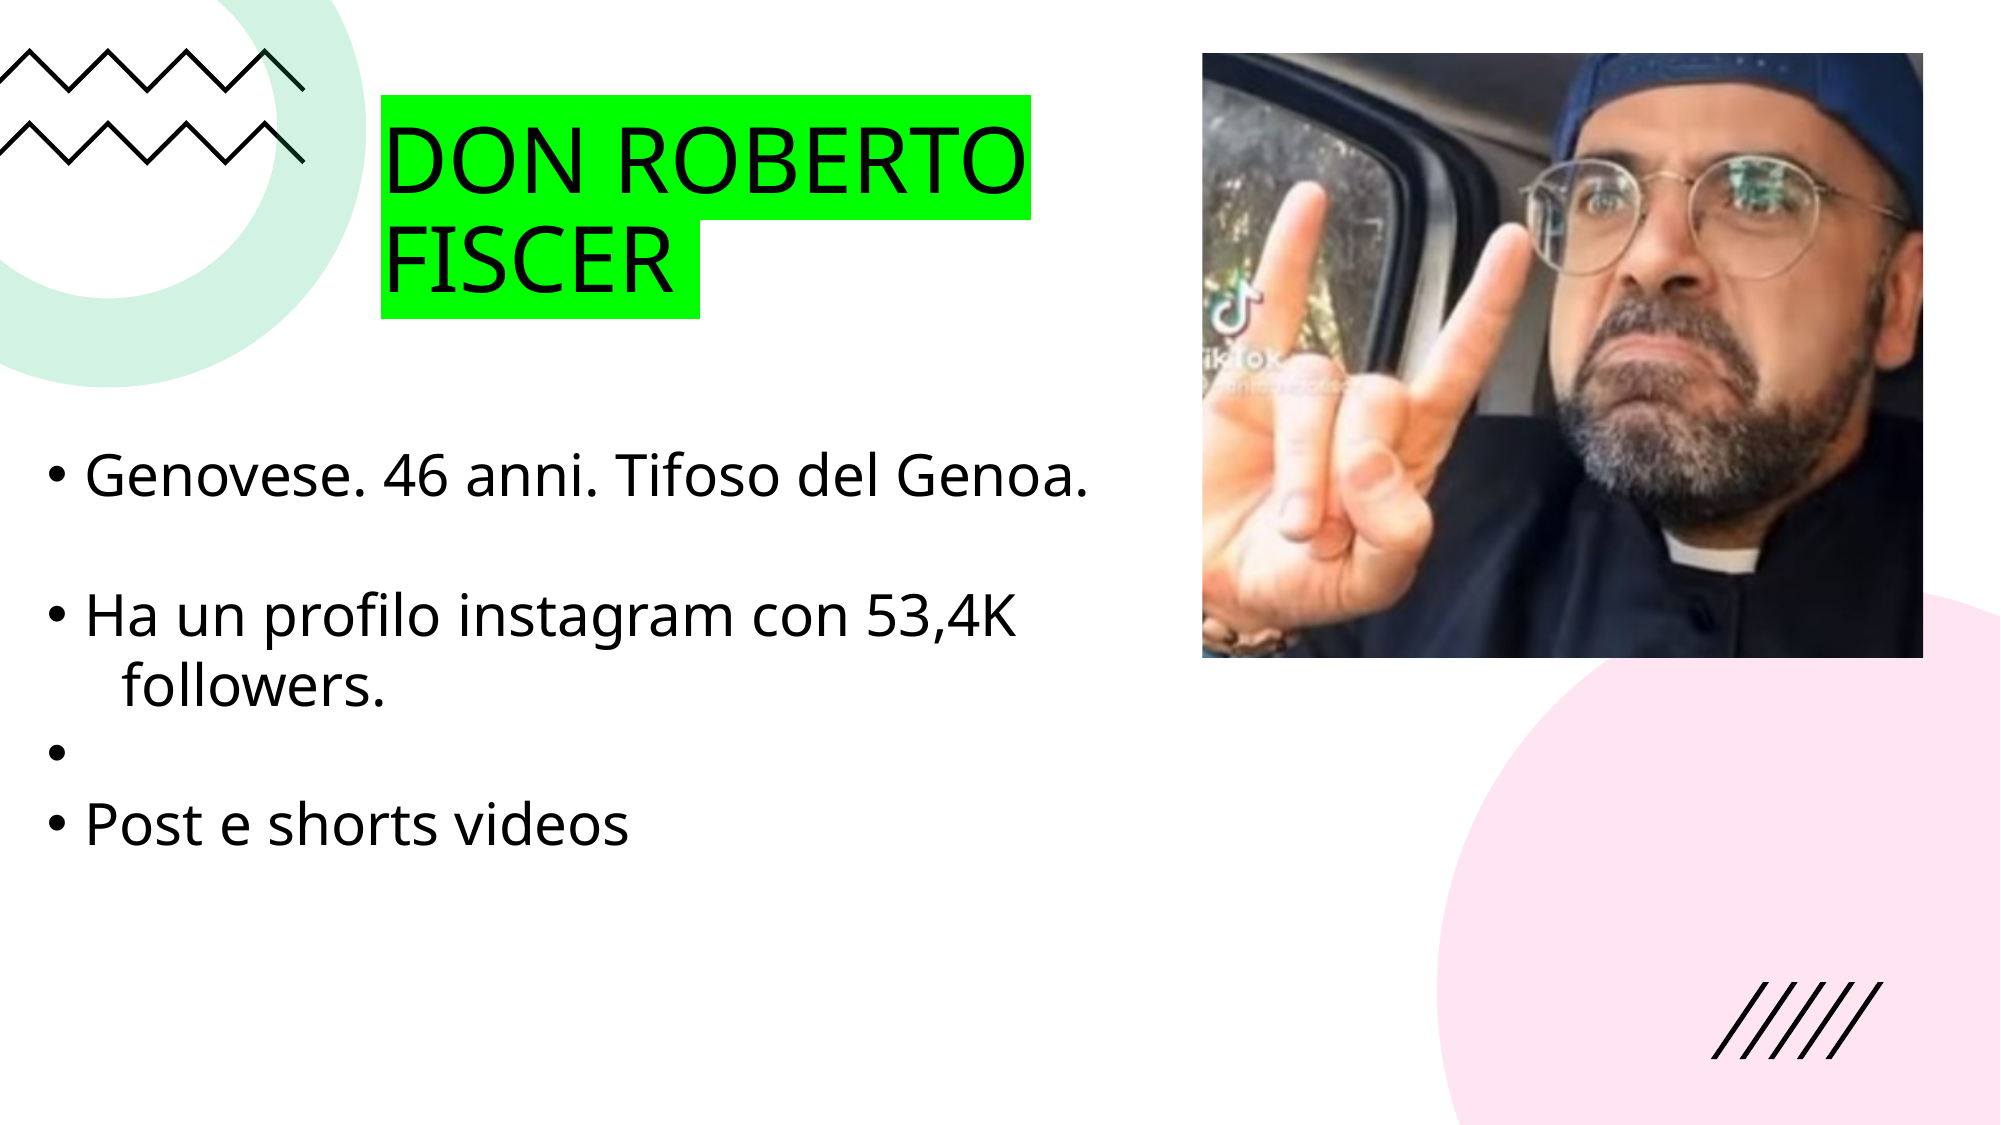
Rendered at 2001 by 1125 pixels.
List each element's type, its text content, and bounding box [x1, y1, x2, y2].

title DON ROBERTO FISCER [366, 103, 1099, 320]
text_box [0, 0, 2000, 1125]
picture [1202, 53, 1924, 658]
list Genovese. 46 anni. Tifoso del Genoa. Ha un profilo instagram con 53,4K followers. Post e shorts videos [31, 430, 1203, 1056]
